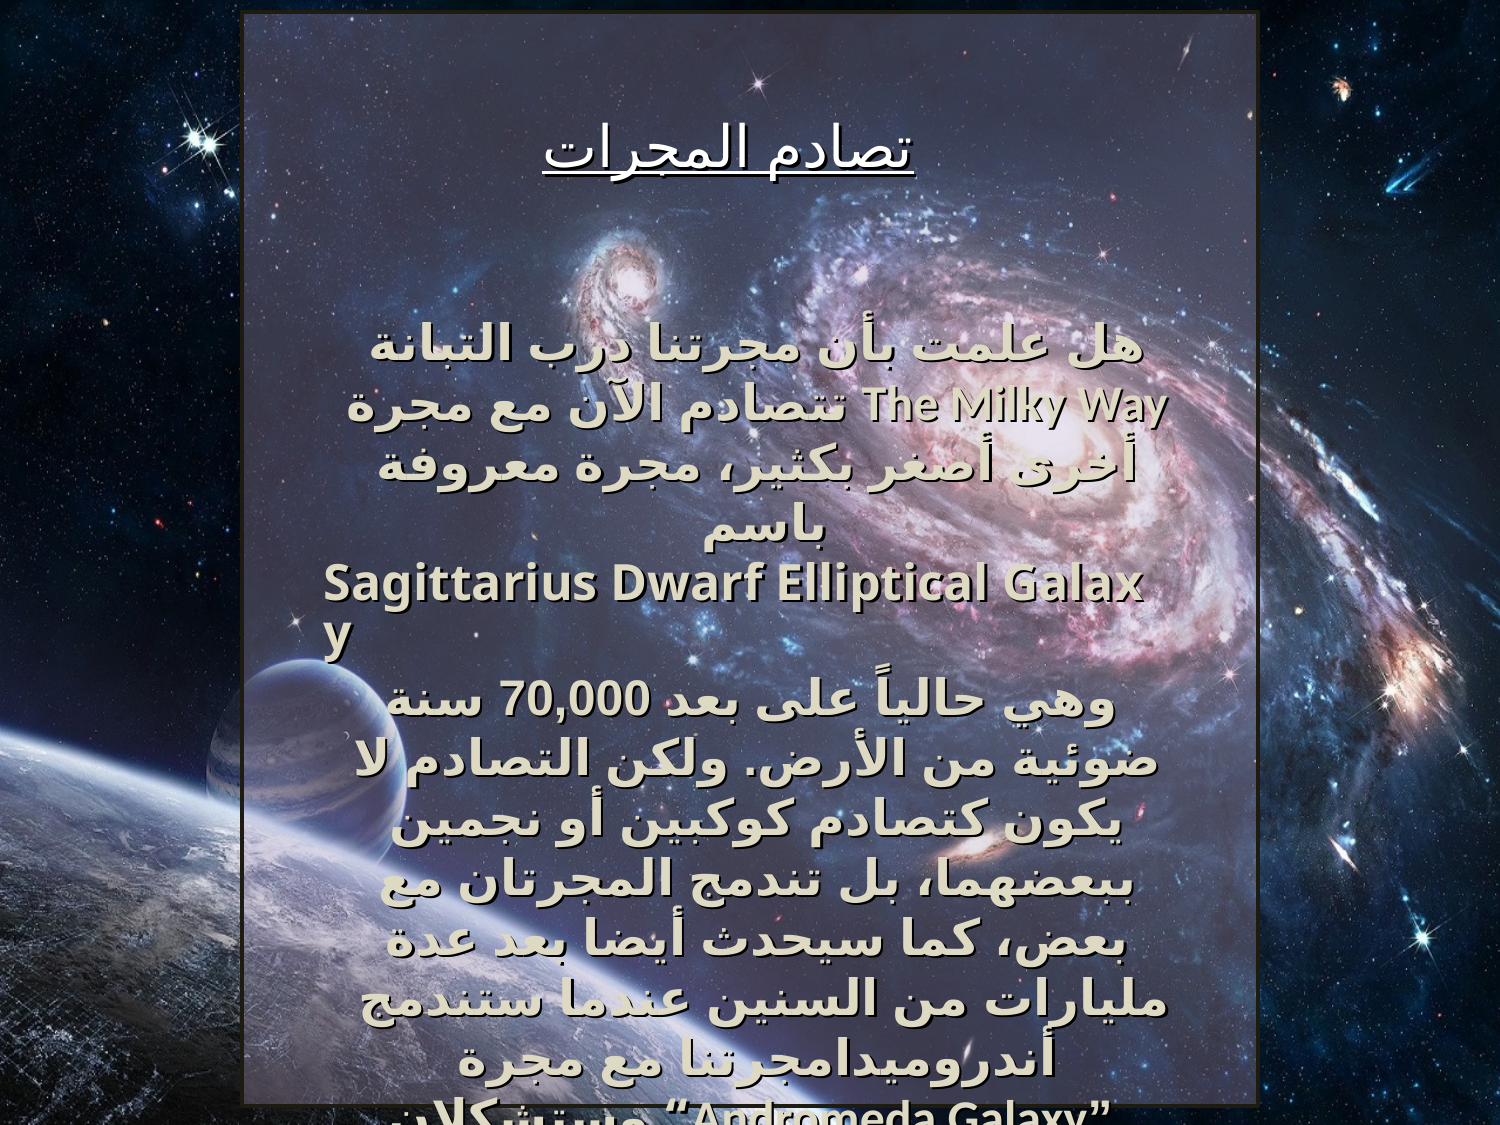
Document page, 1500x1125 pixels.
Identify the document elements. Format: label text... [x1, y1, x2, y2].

text_box تصادم المجرات [527, 102, 929, 187]
text_box [242, 12, 1258, 1106]
text_box هل علمت بأن مجرتنا درب التبانة The Milky Way تتصادم الآن مع مجرة أخرى أصغر بكثير، مجرة معروفة باسم Sagittarius Dwarf Elliptical Galaxy وهي حالياً على بعد 70,000 سنة ضوئية من الأرض. ولكن التصادم لا يكون كتصادم كوكبين أو نجمين ببعضهما، بل تندمج المجرتان مع بعض، كما سيحدث أيضا بعد عدة مليارات من السنين عندما ستندمج مجرتنا مع مجرة أندروميدا ”Andromeda Galaxy“ وستشكلان مجرة أكبر بكثير من مجرتنا وهي ”The Milkdromeda Galaxy“. [328, 303, 1187, 1125]
